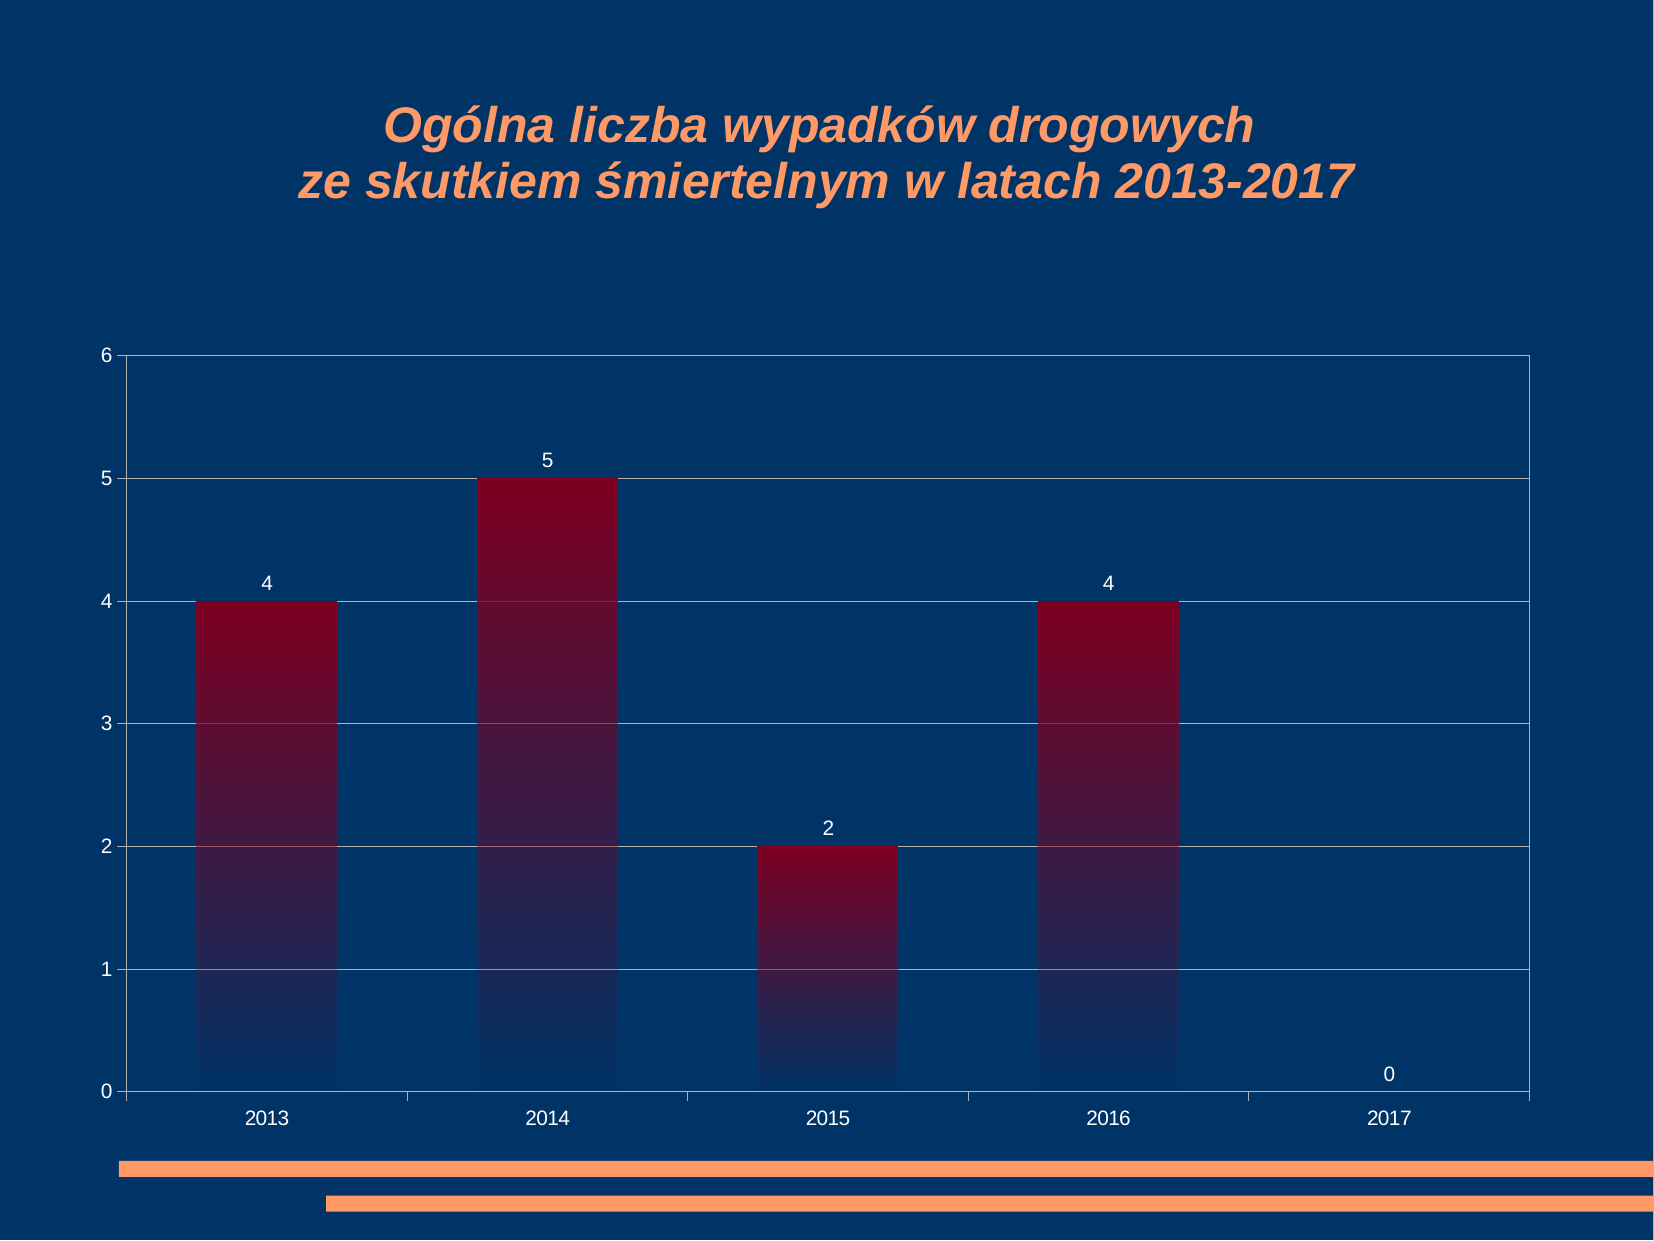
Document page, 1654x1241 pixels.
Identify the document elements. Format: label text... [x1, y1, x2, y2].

title Ogólna liczba wypadków drogowych ze skutkiem śmiertelnym w latach 2013-2017 [82, 49, 1571, 257]
chart [70, 327, 1560, 1147]
